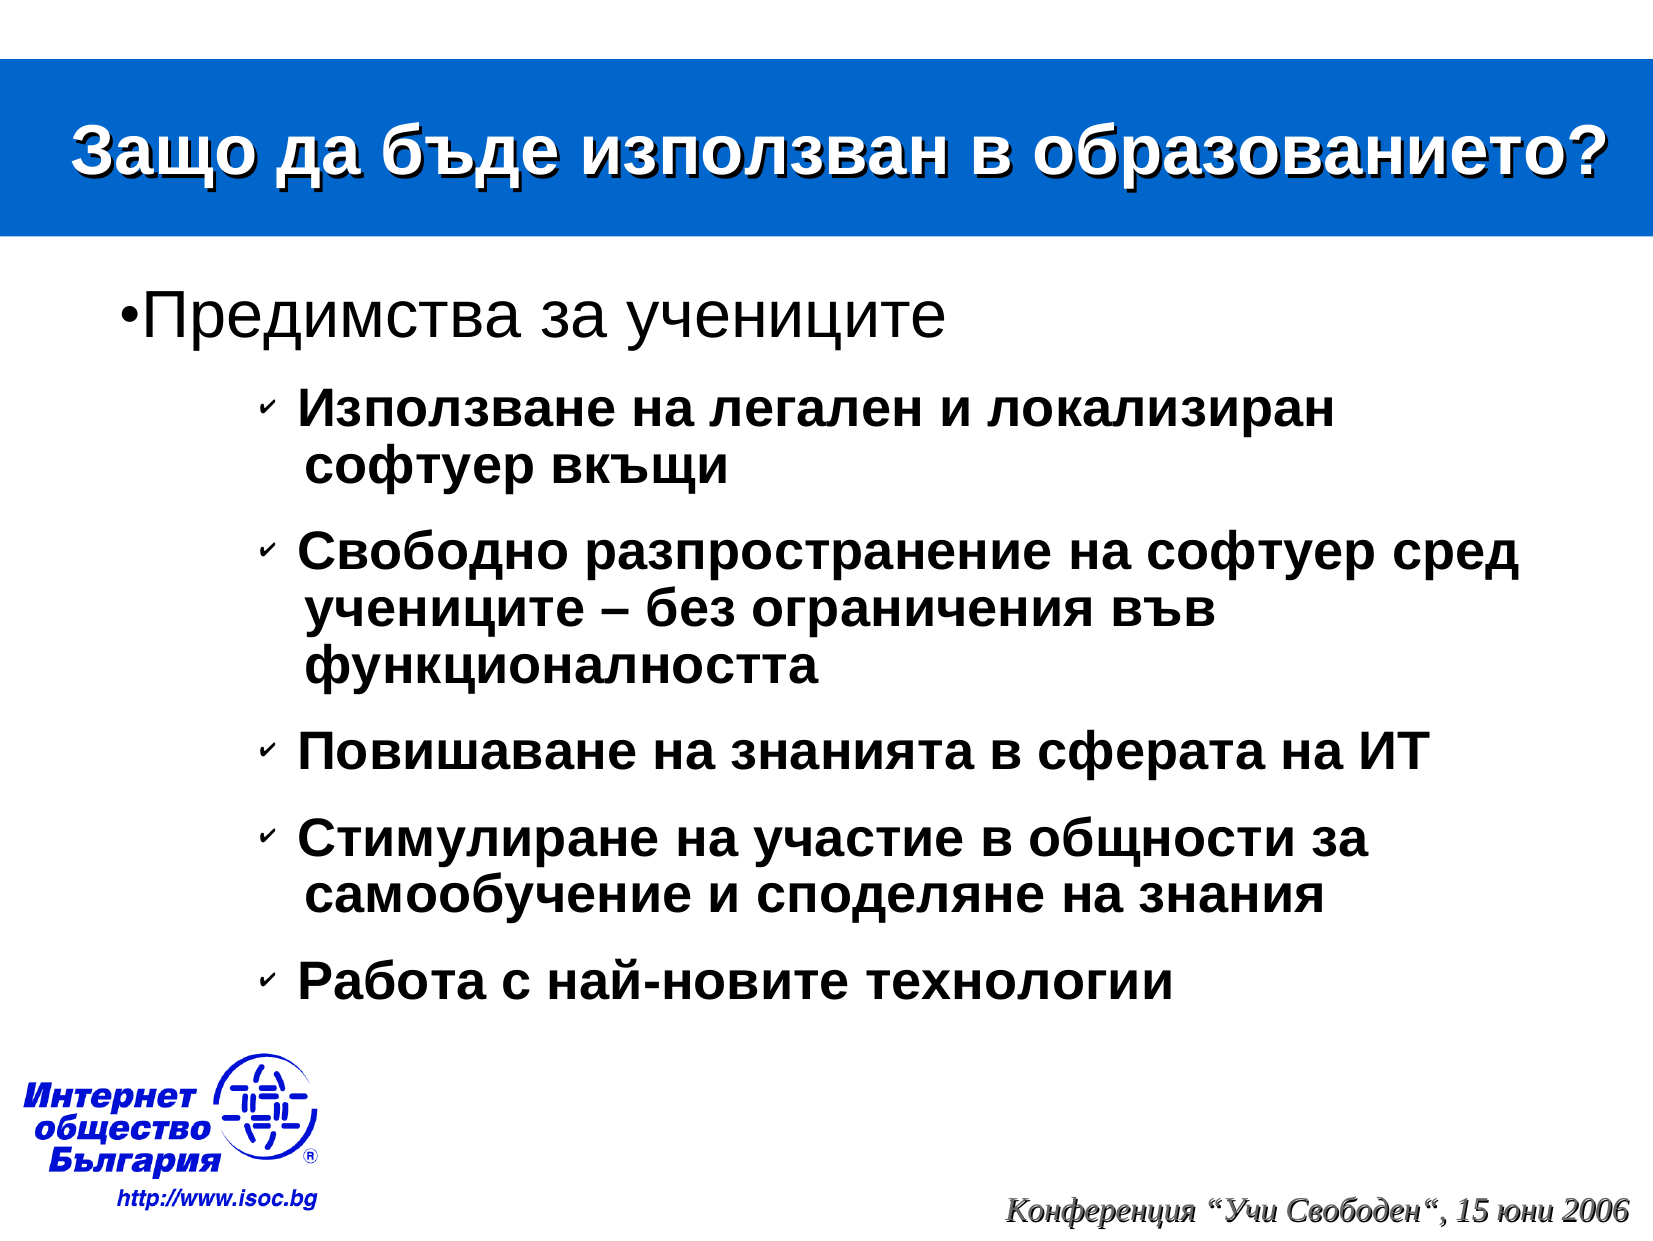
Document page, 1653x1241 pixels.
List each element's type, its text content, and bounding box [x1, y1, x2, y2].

picture [23, 1051, 318, 1211]
title Защо да бъде използван в образованието? [29, 79, 1653, 227]
list Предимства за учениците Използване на легален и локализиран софтуер вкъщи Свободно разпространение на софтуер сред учениците – без ограничения във функционалността Повишаване на знанията в сферата на ИТ Стимулиране на участие в общности за самообучение и споделяне на знания Работа с най-новите технологии [118, 281, 1530, 1129]
